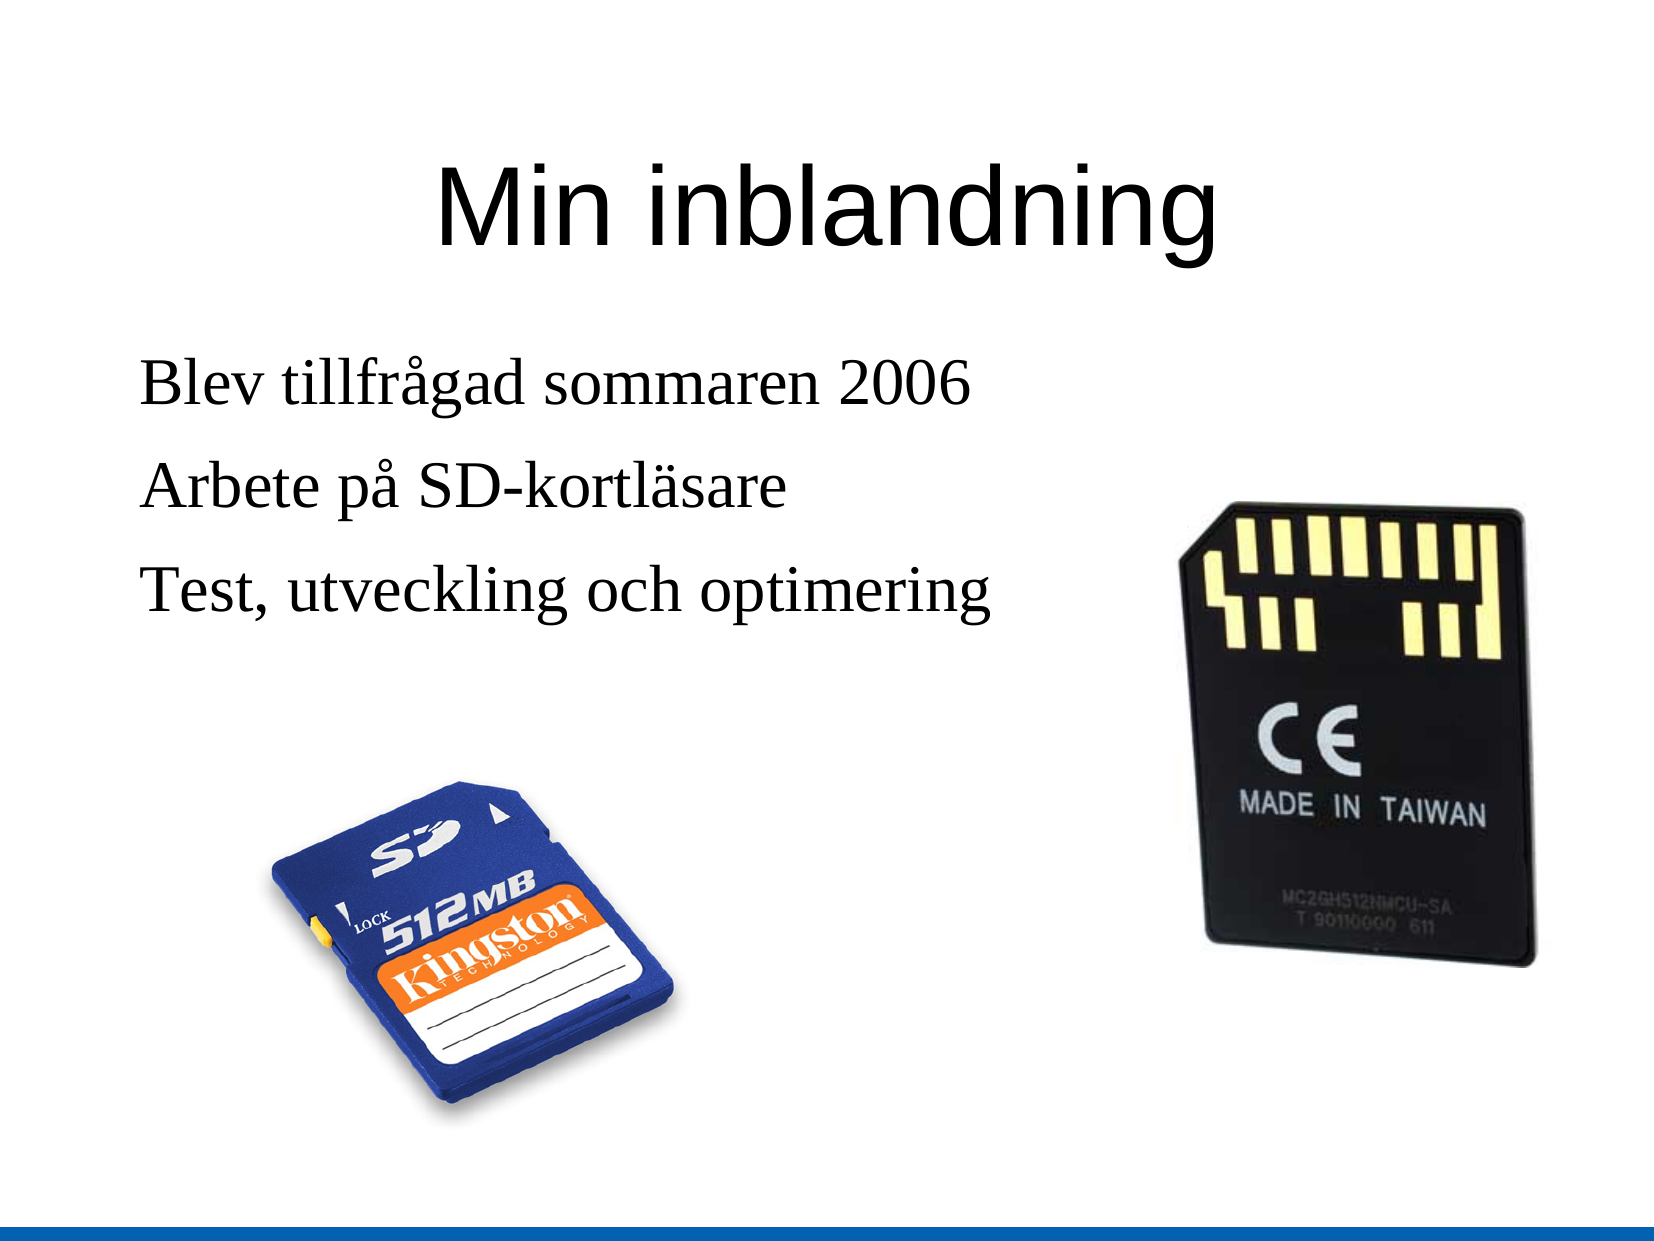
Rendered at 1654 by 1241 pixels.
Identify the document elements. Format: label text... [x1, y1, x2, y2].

picture [1125, 501, 1595, 968]
list Blev tillfrågad sommaren 2006 Arbete på SD-kortläsare Test, utveckling och optimering [121, 344, 1534, 1127]
picture [239, 715, 709, 1182]
title Min inblandning [121, 102, 1534, 310]
